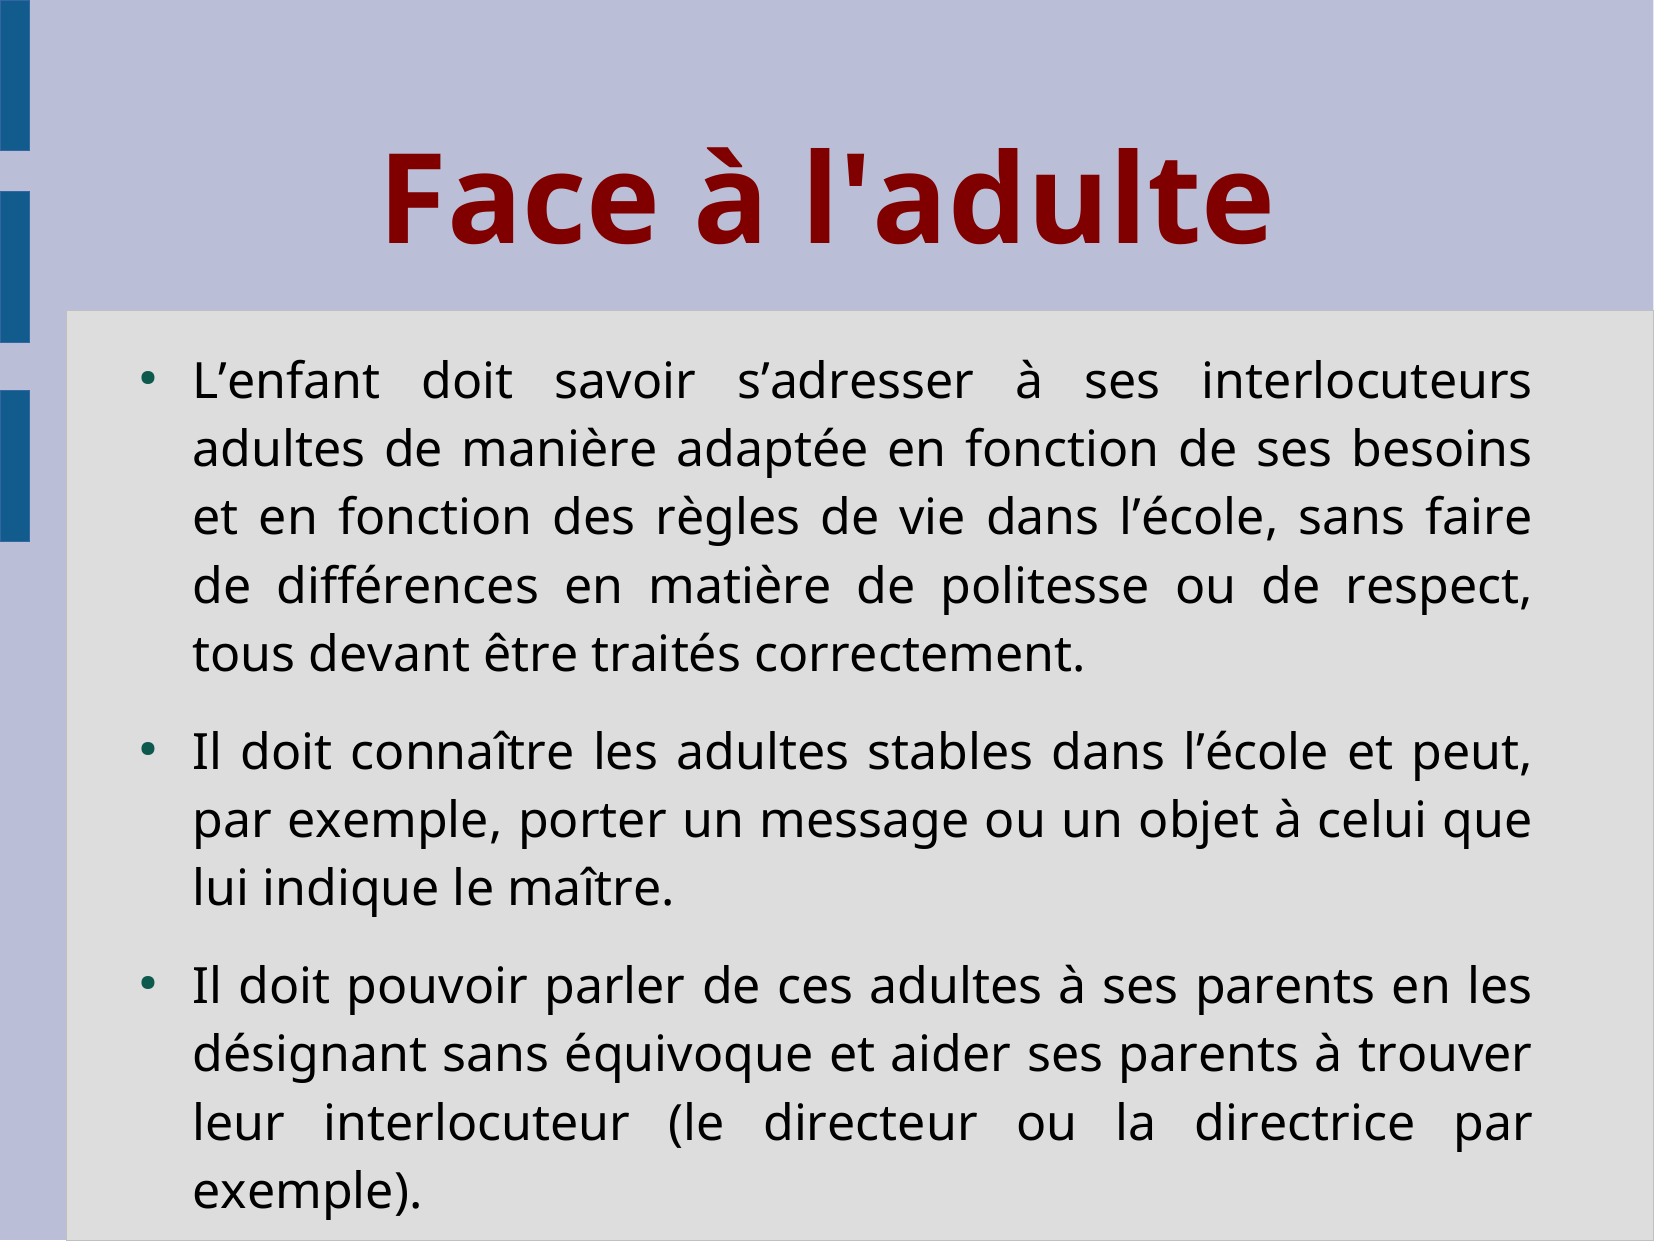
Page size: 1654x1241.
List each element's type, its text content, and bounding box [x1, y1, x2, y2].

list L’enfant doit savoir s’adresser à ses interlocuteurs adultes de manière adaptée en fonction de ses besoins et en fonction des règles de vie dans l’école, sans faire de différences en matière de politesse ou de respect, tous devant être traités correctement. Il doit connaître les adultes stables dans l’école et peut, par exemple, porter un message ou un objet à celui que lui indique le maître. Il doit pouvoir parler de ces adultes à ses parents en les désignant sans équivoque et aider ses parents à trouver leur interlocuteur (le directeur ou la directrice par exemple). [121, 344, 1534, 1127]
title Face à l'adulte [121, 91, 1534, 299]
